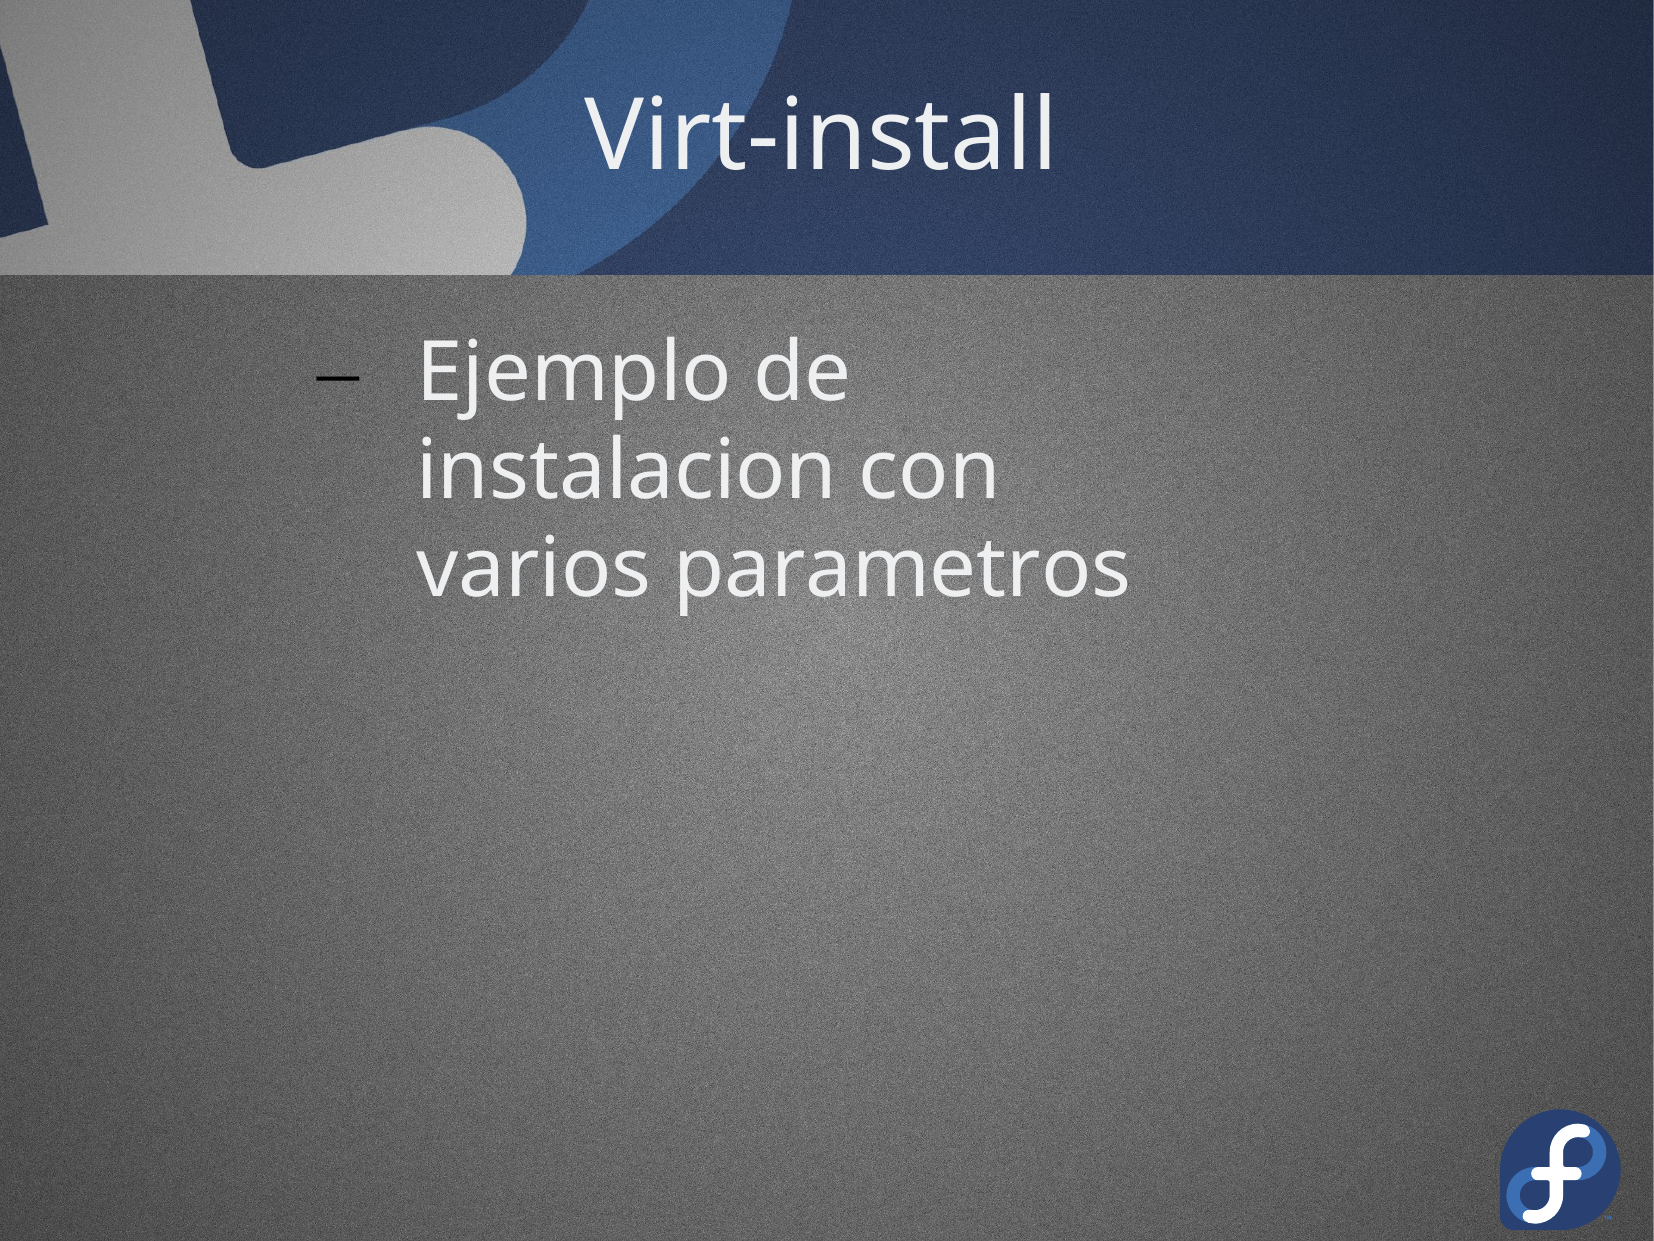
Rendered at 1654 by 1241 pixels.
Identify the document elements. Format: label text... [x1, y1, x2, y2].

text_box Virt-install [83, 30, 1561, 237]
picture [0, 0, 1654, 1241]
text_box Ejemplo de instalacion con varios parametros [210, 315, 1263, 979]
